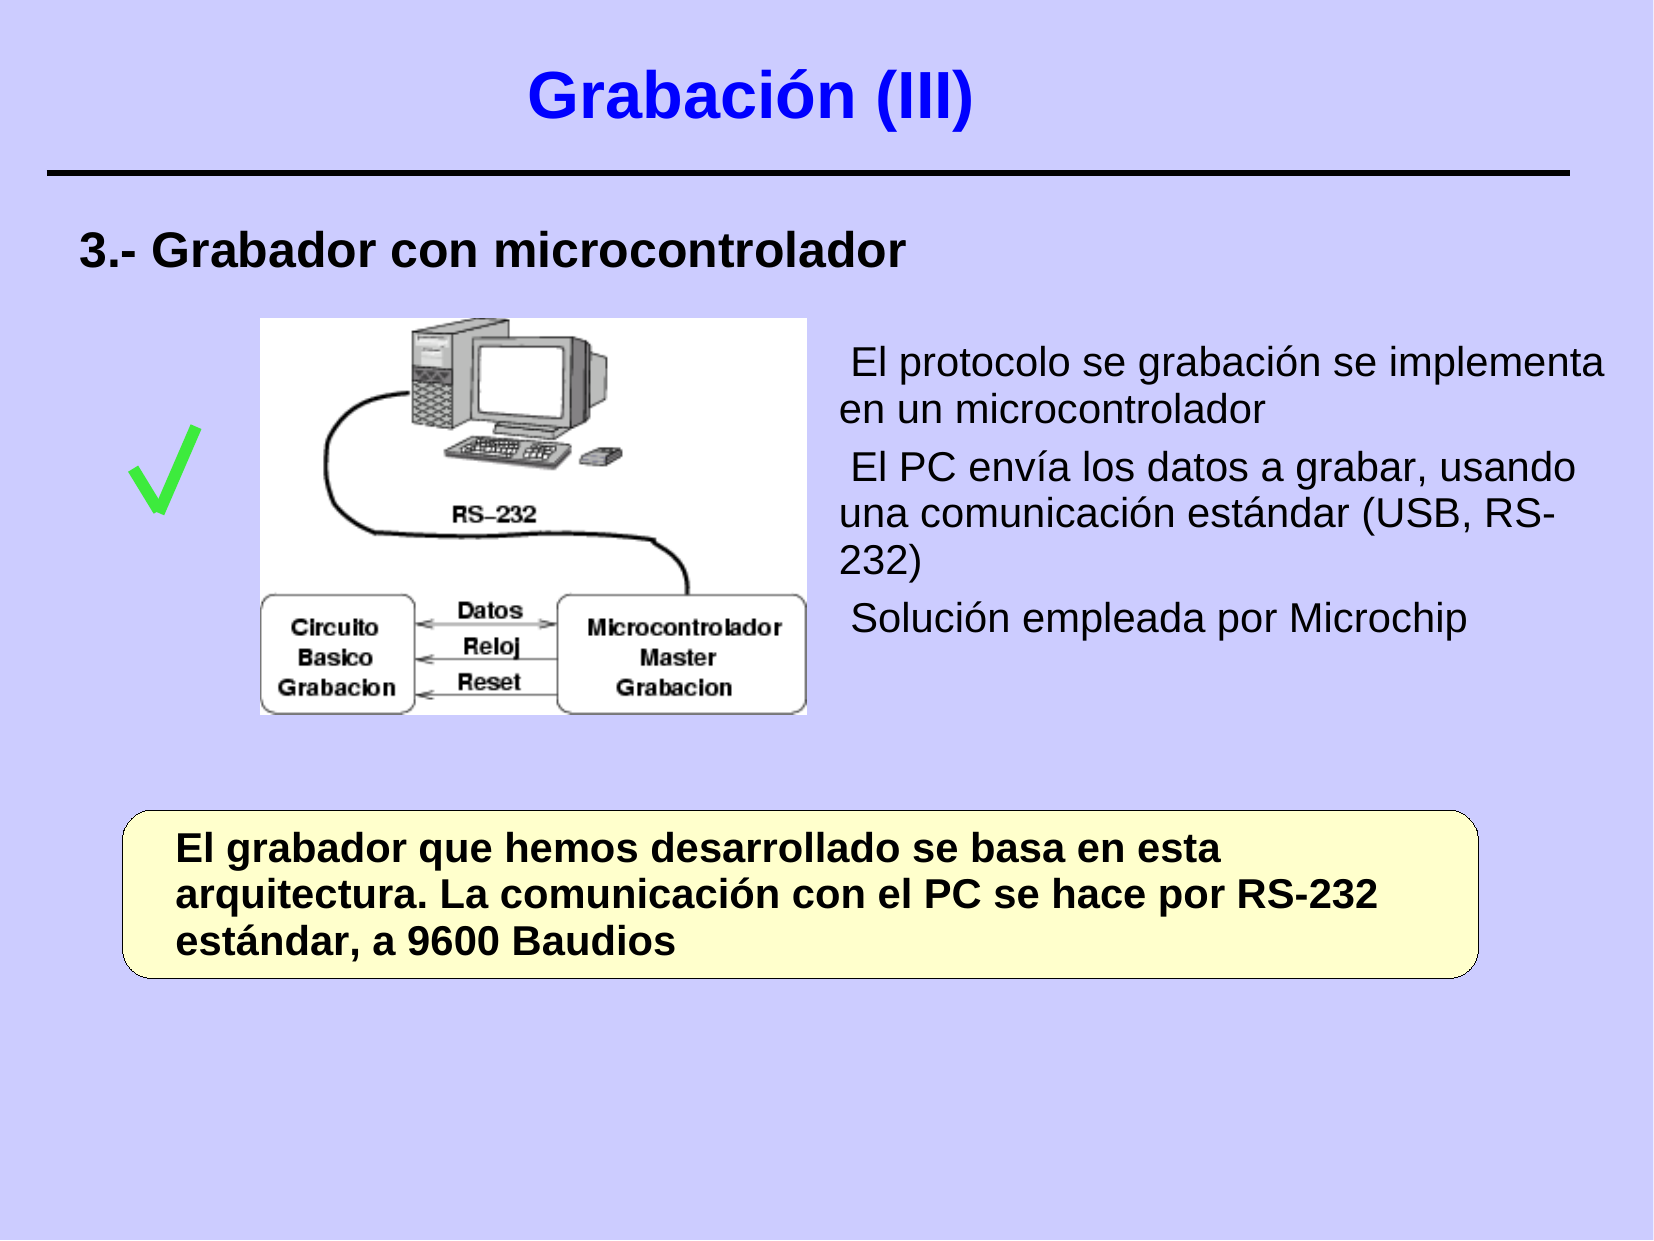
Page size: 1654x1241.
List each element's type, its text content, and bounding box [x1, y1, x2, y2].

text_box El grabador que hemos desarrollado se basa en esta arquitectura. La comunicación con el PC se hace por RS-232 estándar, a 9600 Baudios [175, 824, 1474, 987]
text_box El protocolo se grabación se implementa en un microcontrolador El PC envía los datos a grabar, usando una comunicación estándar (USB, RS-232) Solución empleada por Microchip [838, 338, 1620, 675]
picture [260, 318, 807, 715]
text_box 3.- Grabador con microcontrolador [65, 222, 1537, 304]
text_box [122, 810, 1479, 979]
title Grabación (III) [114, 0, 1390, 178]
